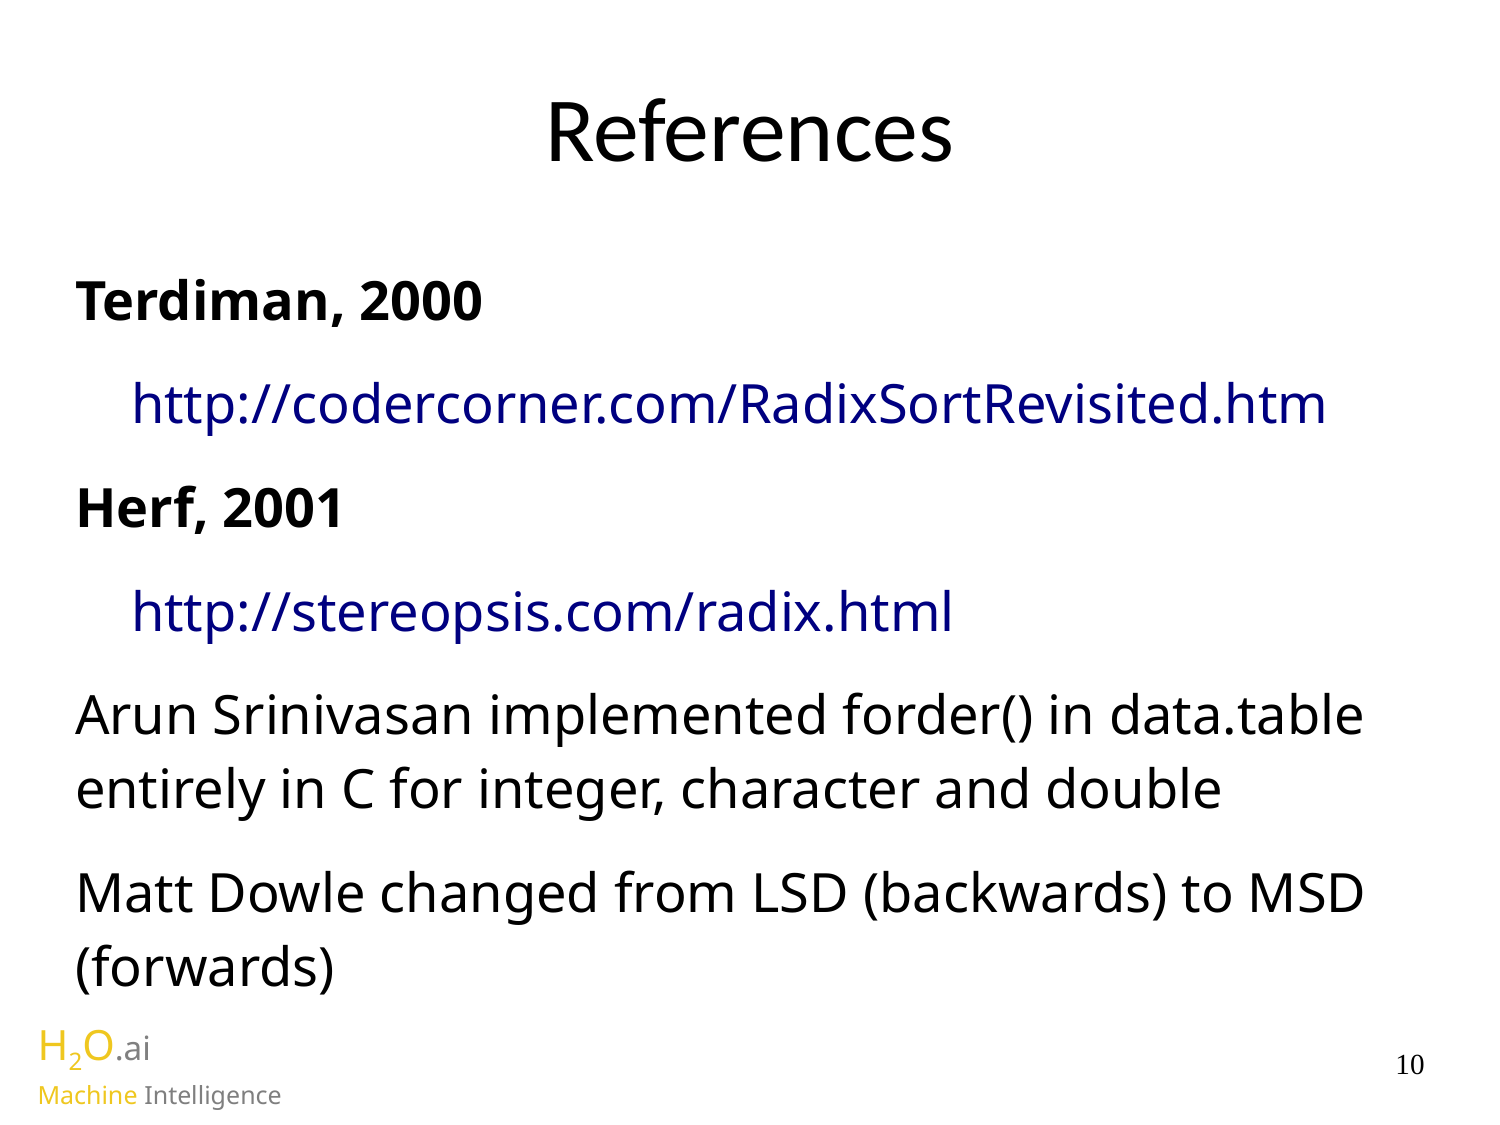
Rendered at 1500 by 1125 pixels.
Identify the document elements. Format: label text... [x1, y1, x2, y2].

title References [75, 15, 1425, 262]
list Terdiman, 2000 http://codercorner.com/RadixSortRevisited.htm Herf, 2001 http://stereopsis.com/radix.html Arun Srinivasan implemented forder() in data.table entirely in C for integer, character and double Matt Dowle changed from LSD (backwards) to MSD (forwards) [75, 262, 1425, 1125]
